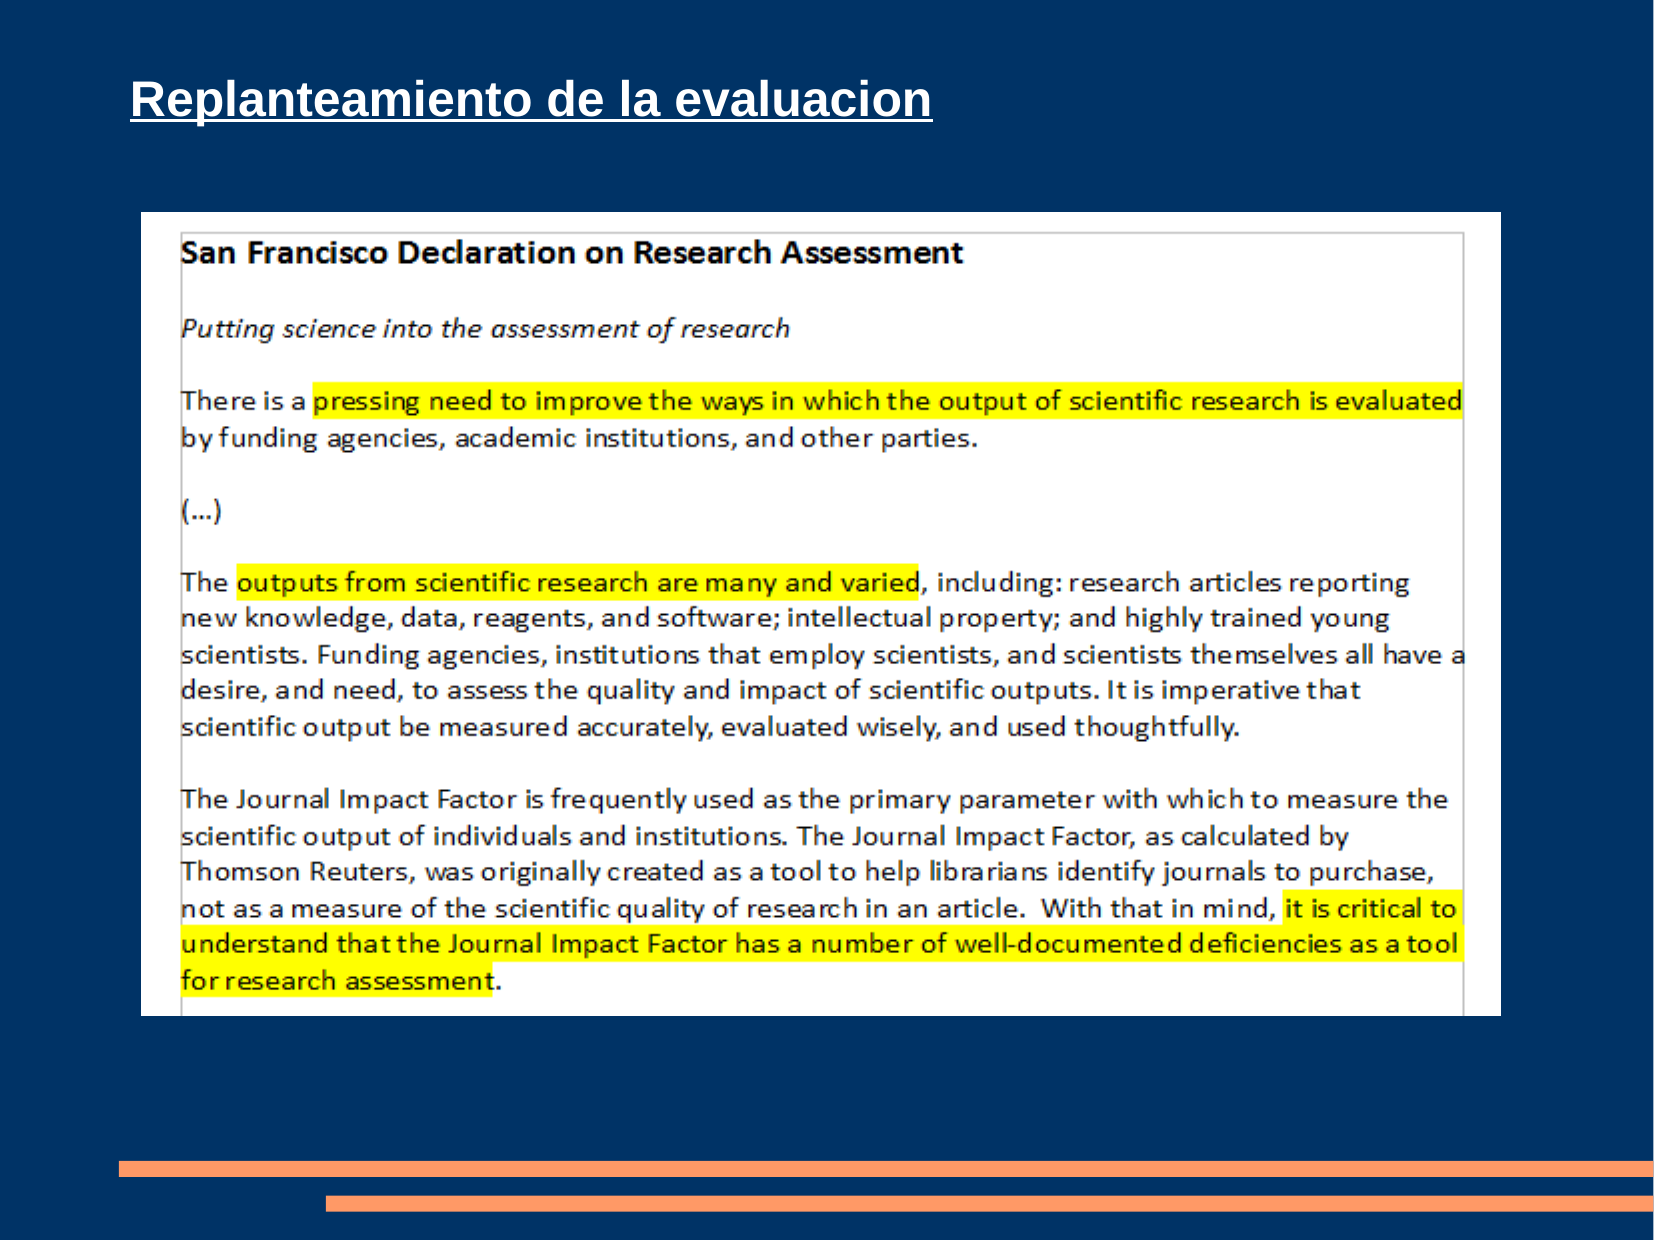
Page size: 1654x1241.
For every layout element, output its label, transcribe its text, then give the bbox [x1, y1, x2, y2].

picture [141, 212, 1501, 1016]
text_box Replanteamiento de la evaluacion [129, 70, 934, 215]
